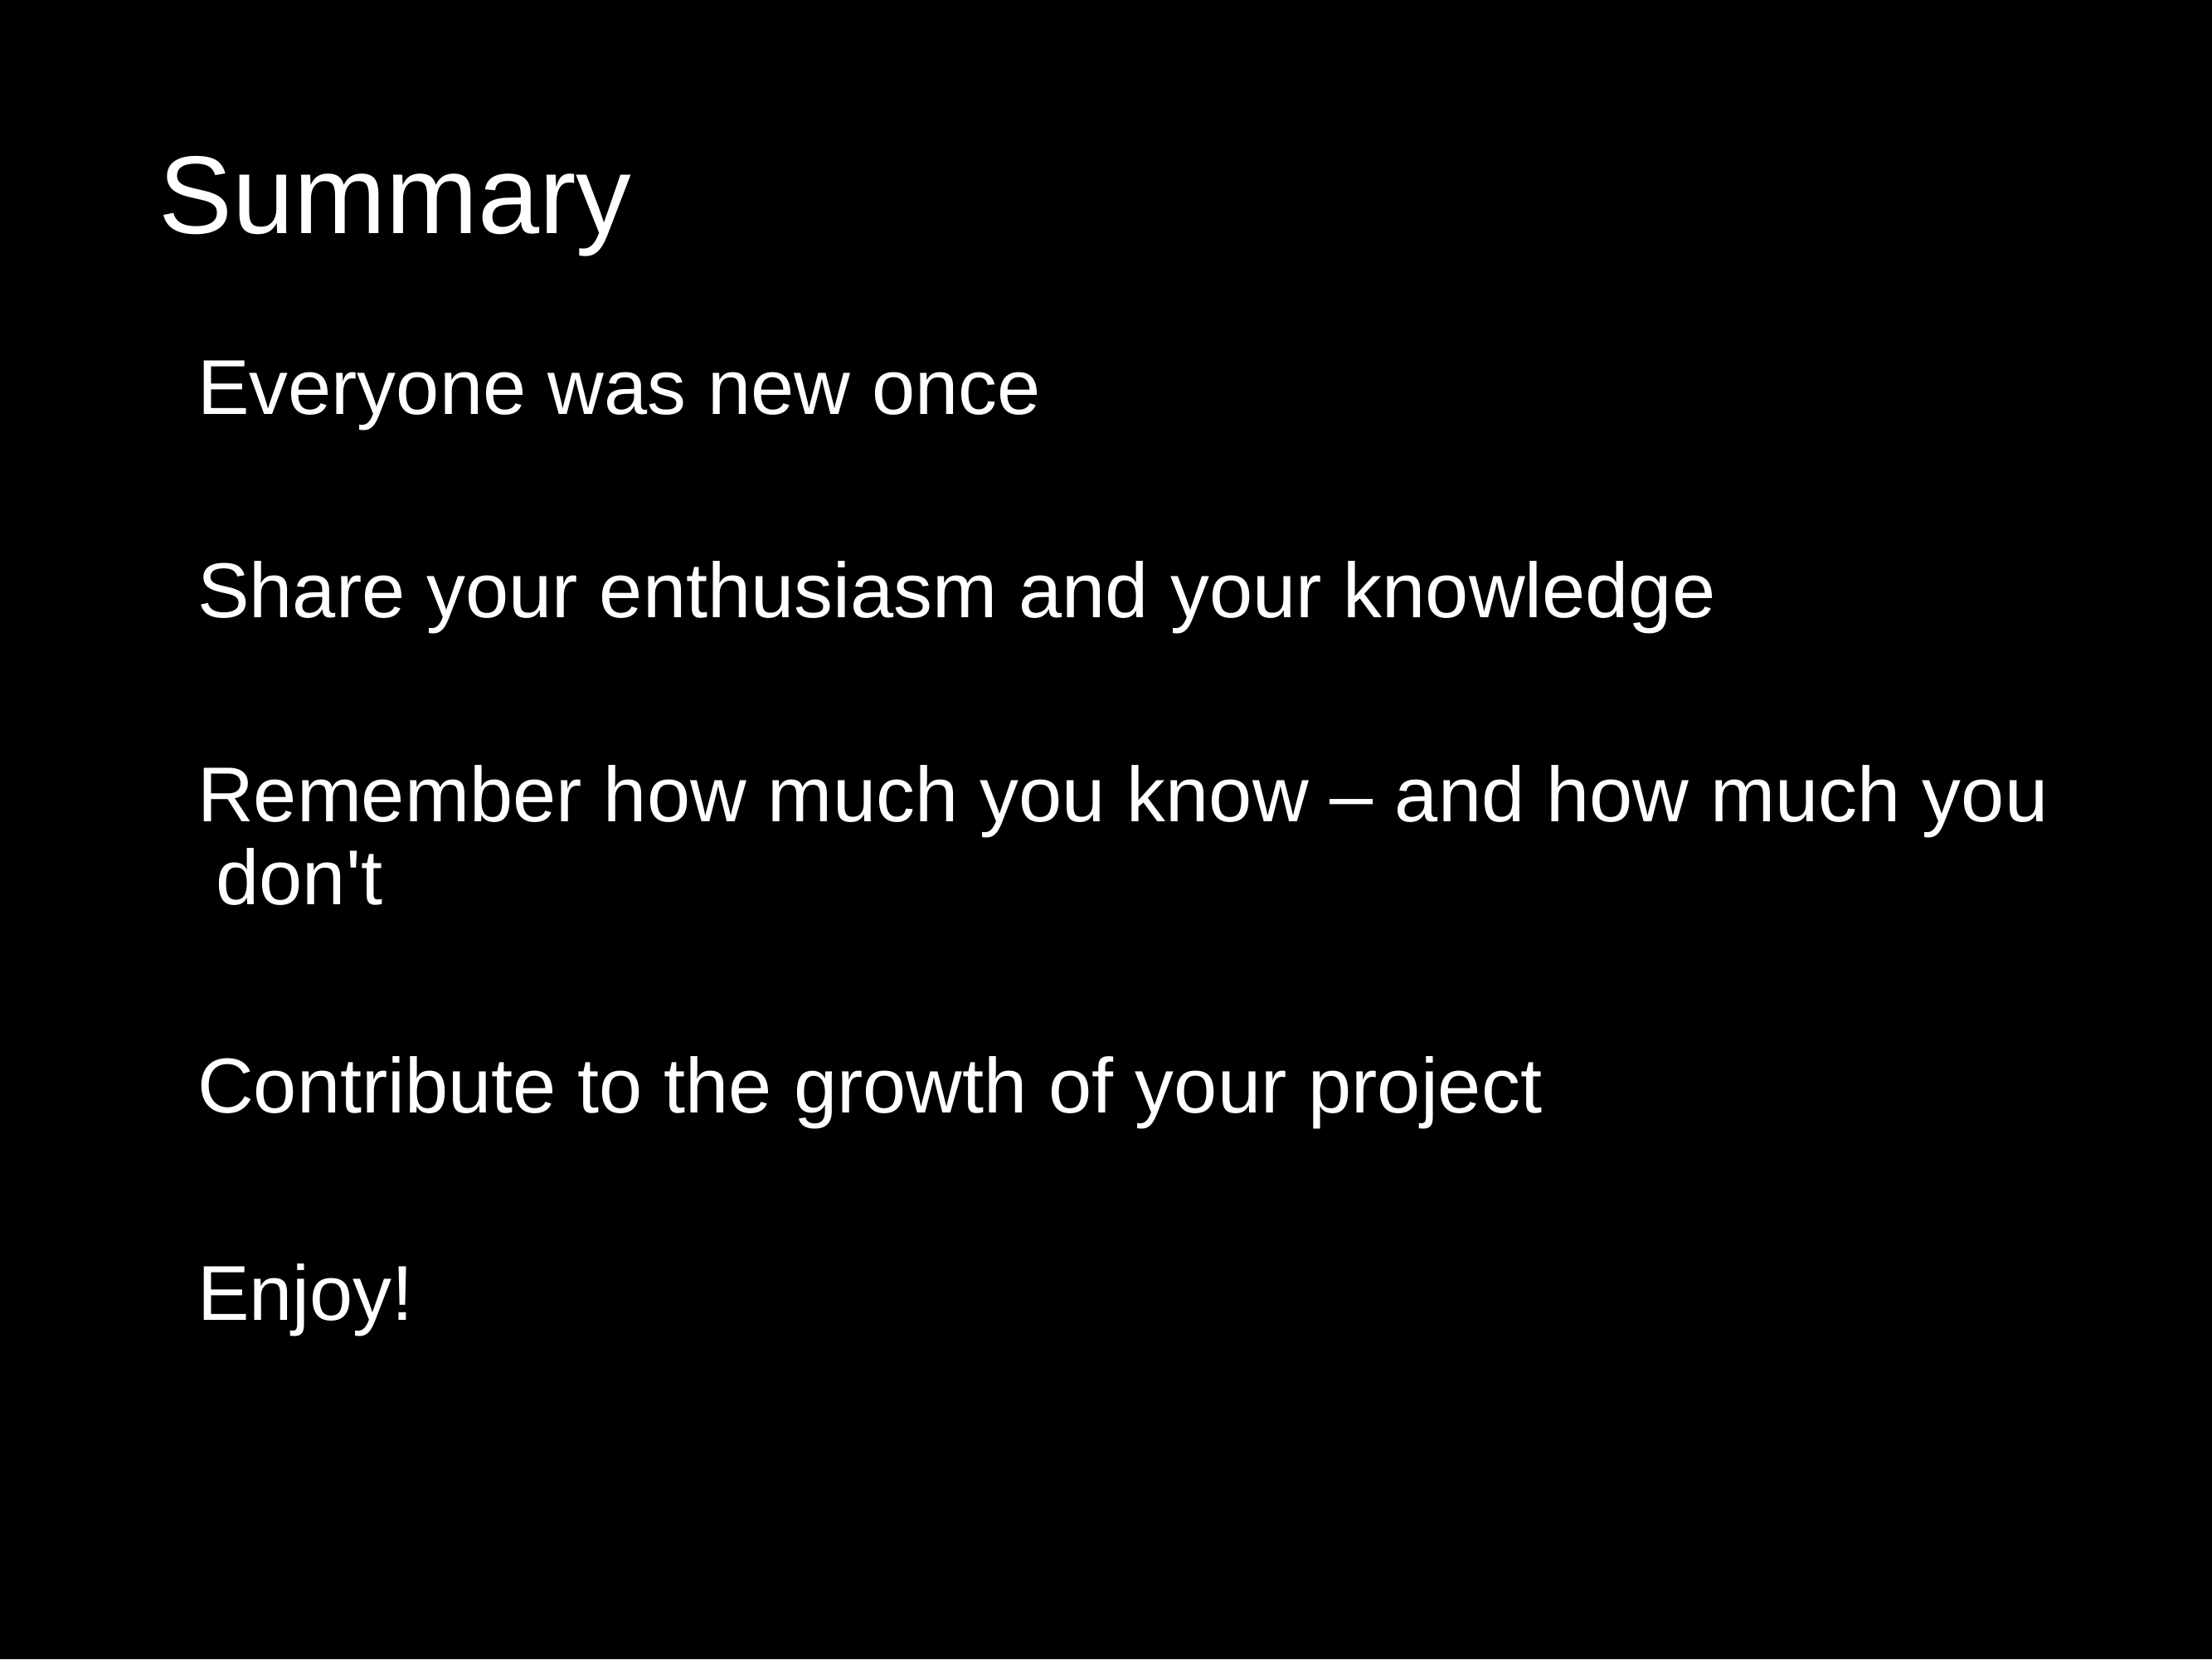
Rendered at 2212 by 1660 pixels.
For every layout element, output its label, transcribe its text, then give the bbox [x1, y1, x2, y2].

list Everyone was new once Share your enthusiasm and your knowledge Remember how much you know – and how much you don't Contribute to the growth of your project Enjoy! [152, 340, 2059, 1432]
title Summary [152, 79, 2059, 312]
